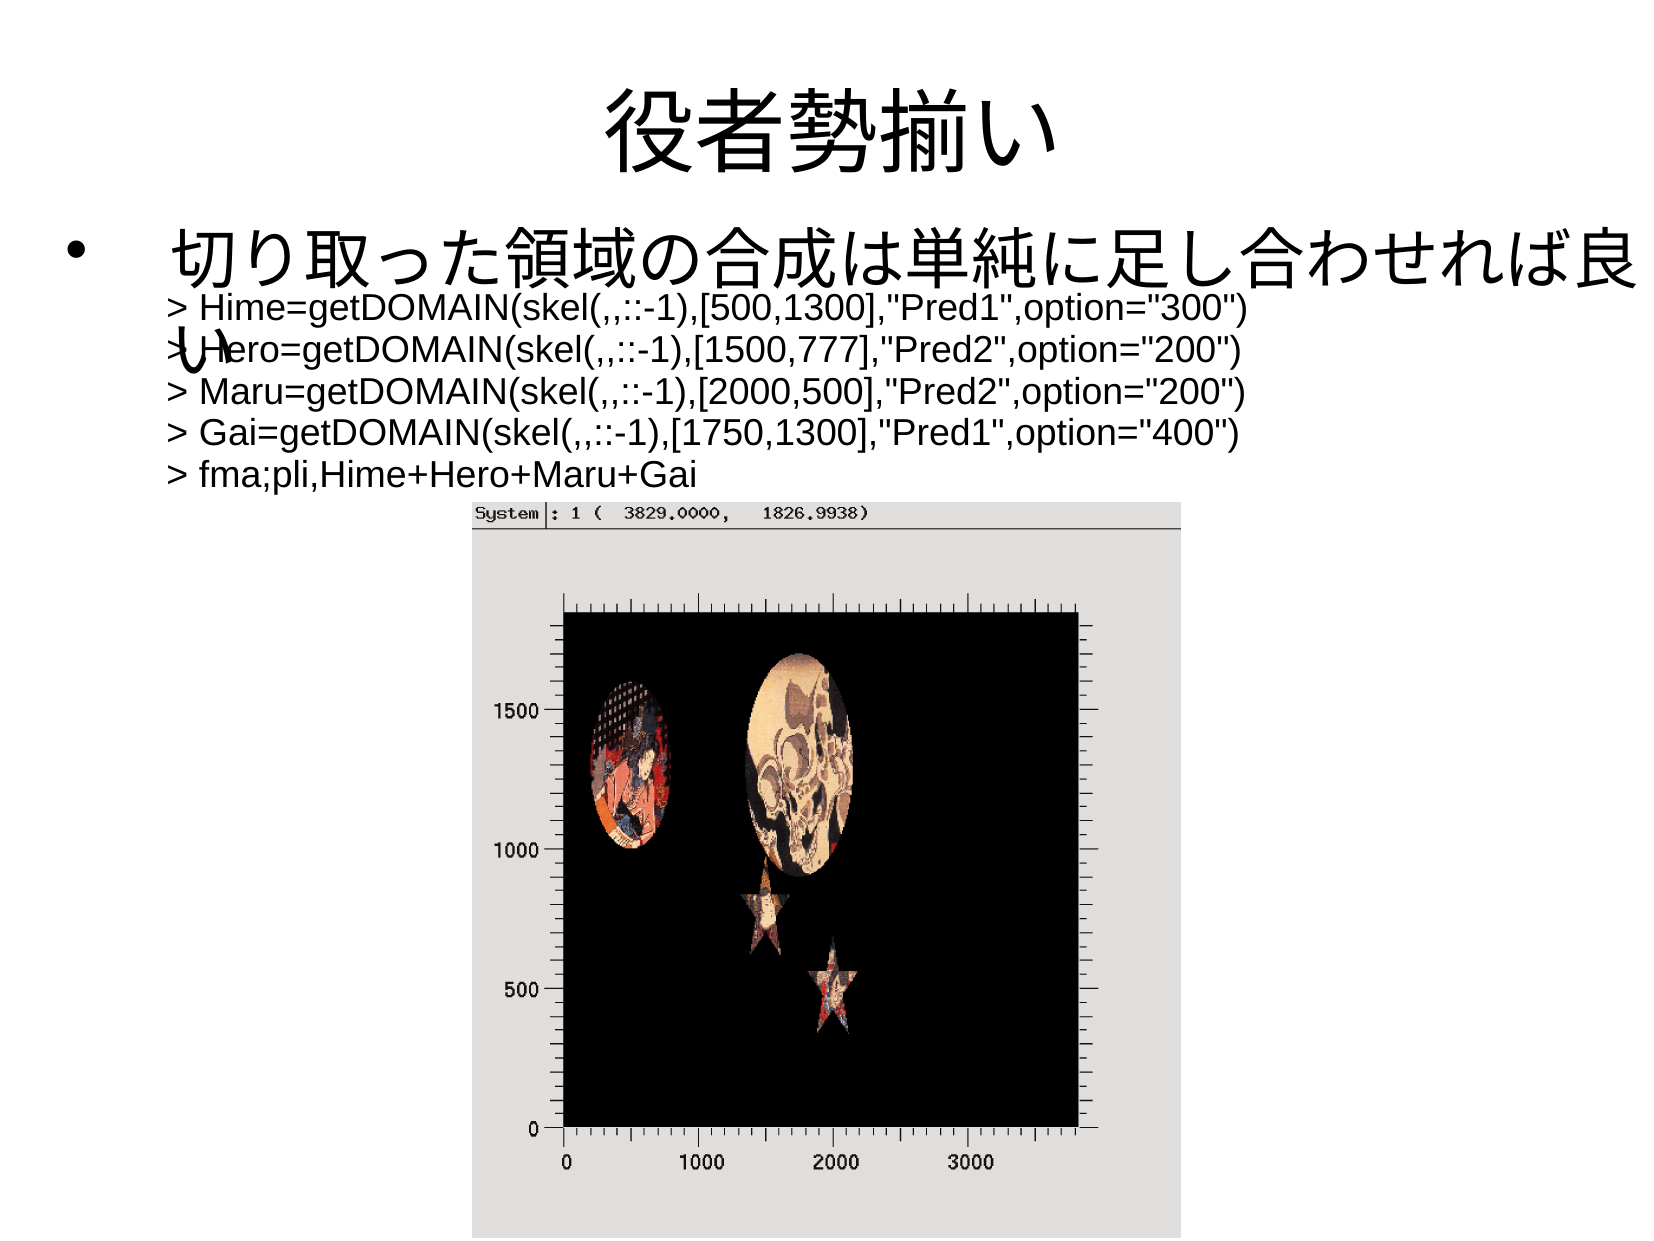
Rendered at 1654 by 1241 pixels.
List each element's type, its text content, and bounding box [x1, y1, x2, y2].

list 切り取った領域の合成は単純に足し合わせれば良い [29, 206, 1654, 296]
text_box > Hime=getDOMAIN(skel(,,::-1),[500,1300],"Pred1",option="300")‏ > Hero=getDOMAIN(skel(,,::-1),[1500,777],"Pred2",option="200")‏ > Maru=getDOMAIN(skel(,,::-1),[2000,500],"Pred2",option="200")‏ > Gai=getDOMAIN(skel(,,::-1),[1750,1300],"Pred1",option="400")‏ > fma;pli,Hime+Hero+Maru+Gai [151, 277, 1270, 502]
title 役者勢揃い [88, 29, 1577, 206]
picture [472, 502, 1181, 1238]
